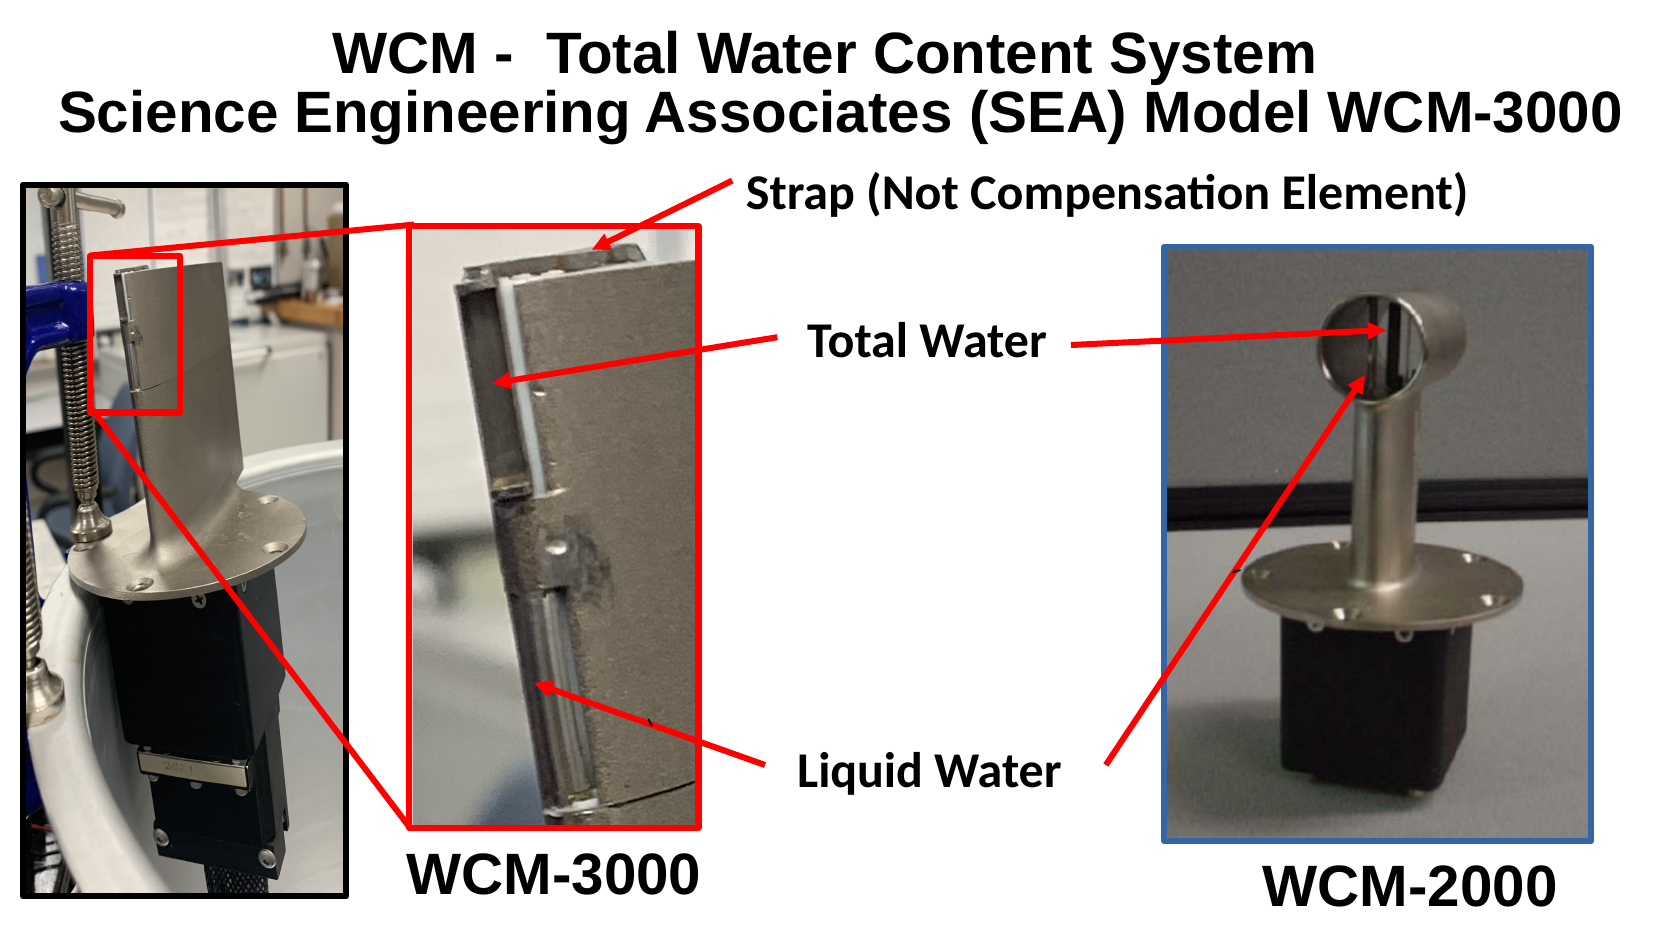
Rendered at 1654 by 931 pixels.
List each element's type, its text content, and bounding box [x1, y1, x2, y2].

picture [1167, 249, 1589, 838]
text_box WCM-3000 [356, 834, 717, 919]
text_box WCM - Total Water Content System Science Engineering Associates (SEA) Model WCM-3000 [0, 0, 1651, 176]
text_box Liquid Water [718, 730, 1141, 806]
picture [102, 235, 344, 734]
picture [93, 259, 177, 409]
text_box Strap (Not Compensation Element) [730, 152, 1654, 227]
picture [25, 187, 344, 894]
text_box Total Water [749, 300, 1116, 375]
text_box WCM-2000 [1212, 845, 1573, 931]
picture [412, 229, 696, 825]
